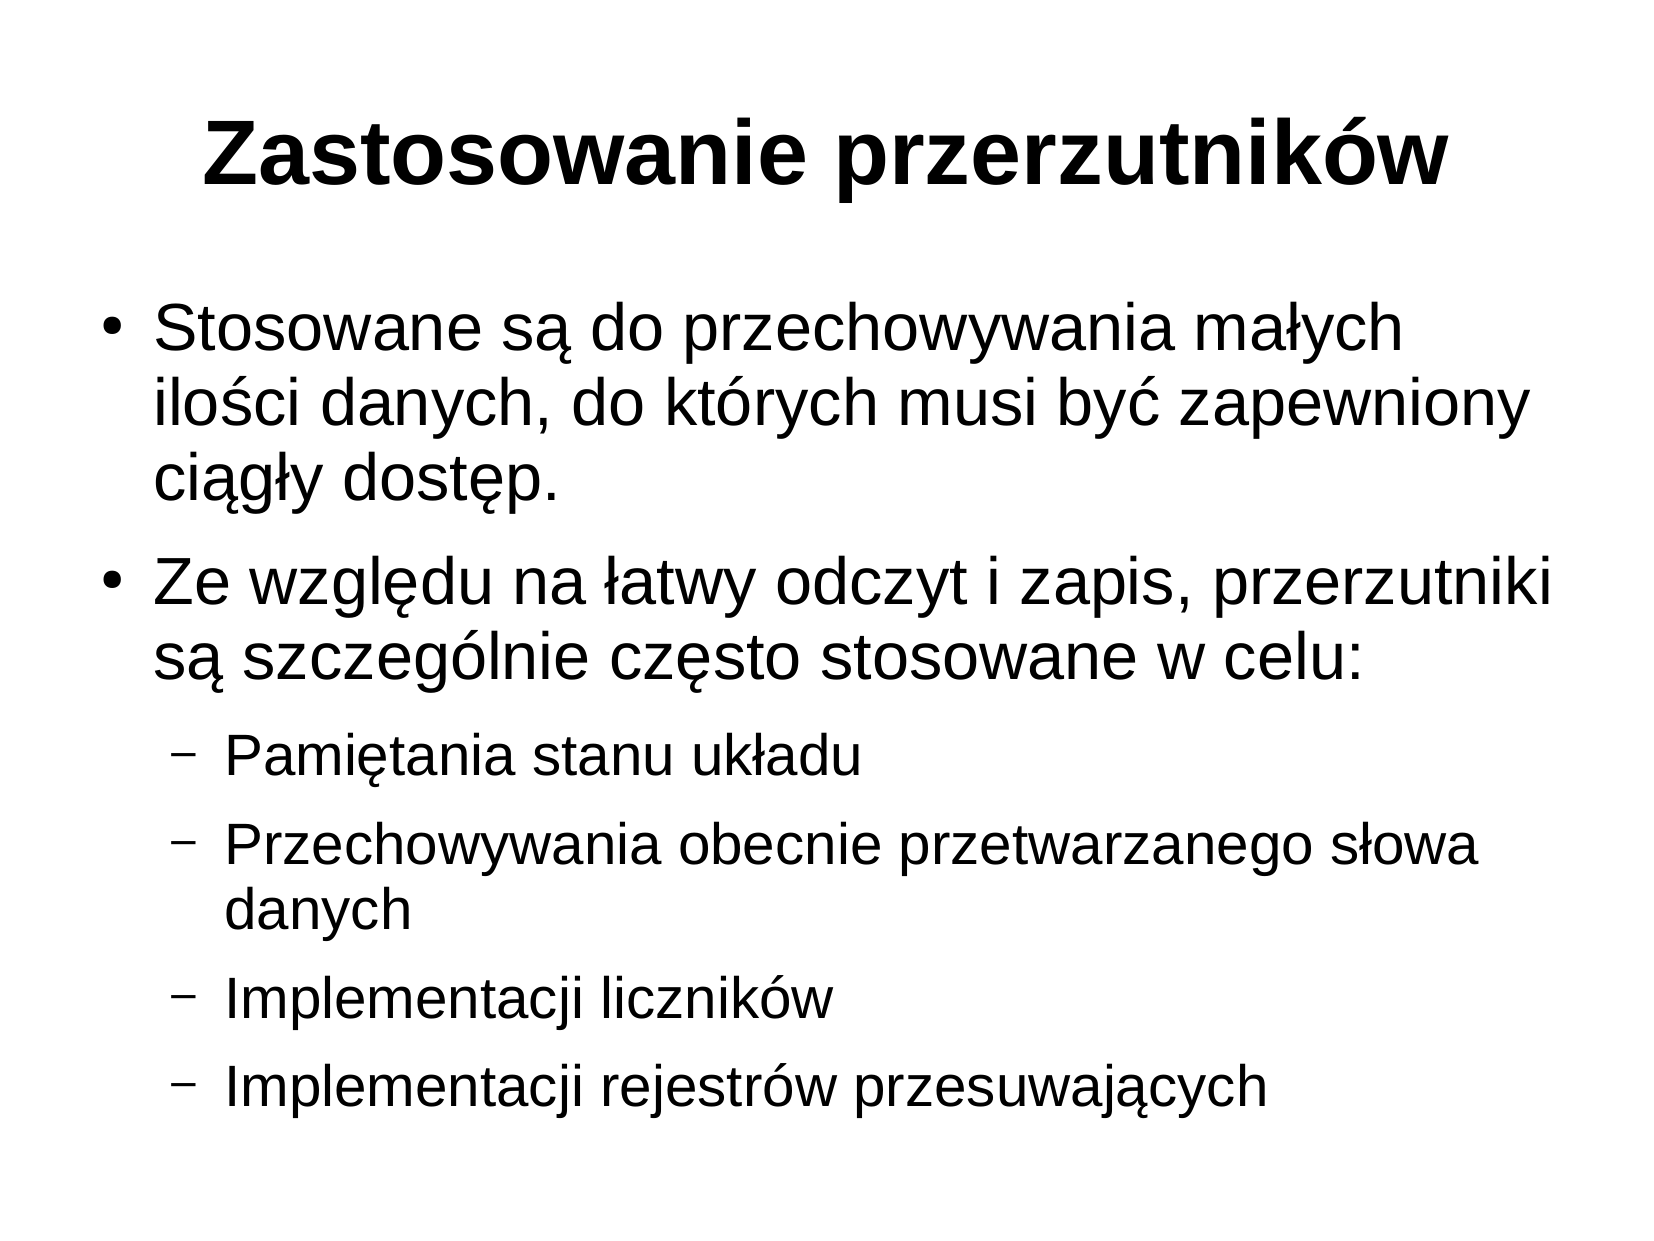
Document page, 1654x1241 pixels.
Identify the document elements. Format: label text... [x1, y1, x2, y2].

title Zastosowanie przerzutników [82, 49, 1571, 257]
list Stosowane są do przechowywania małych ilości danych, do których musi być zapewniony ciągły dostęp. Ze względu na łatwy odczyt i zapis, przerzutniki są szczególnie często stosowane w celu: Pamiętania stanu układu Przechowywania obecnie przetwarzanego słowa danych Implementacji liczników Implementacji rejestrów przesuwających [82, 290, 1571, 1118]
